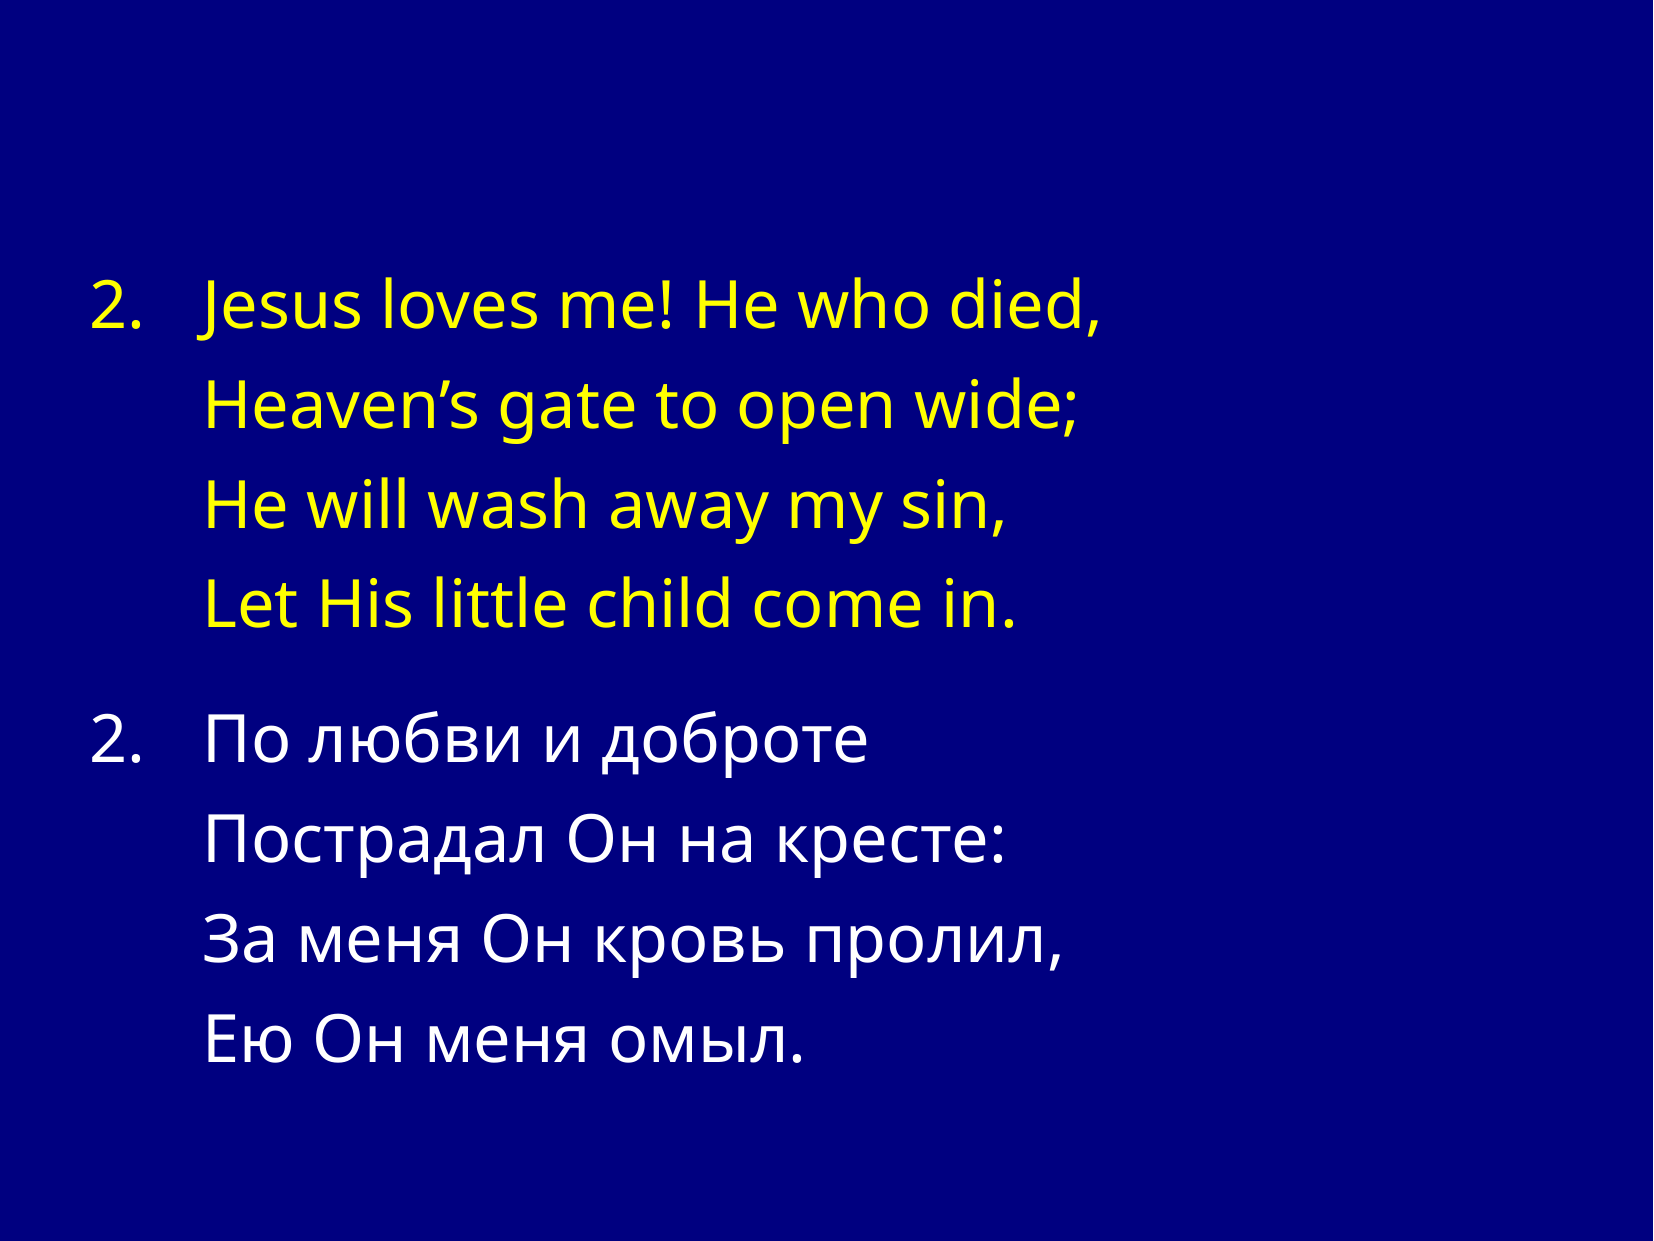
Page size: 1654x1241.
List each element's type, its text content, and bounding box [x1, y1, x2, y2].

text_box 2. По любви и доброте Пострадал Он на кресте: За меня Он кровь пролил, Ею Он меня омыл. [75, 675, 1576, 1163]
text_box 2. Jesus loves me! He who died, Heaven’s gate to open wide; He will wash away my sin, Let His little child come in. [75, 150, 1576, 638]
